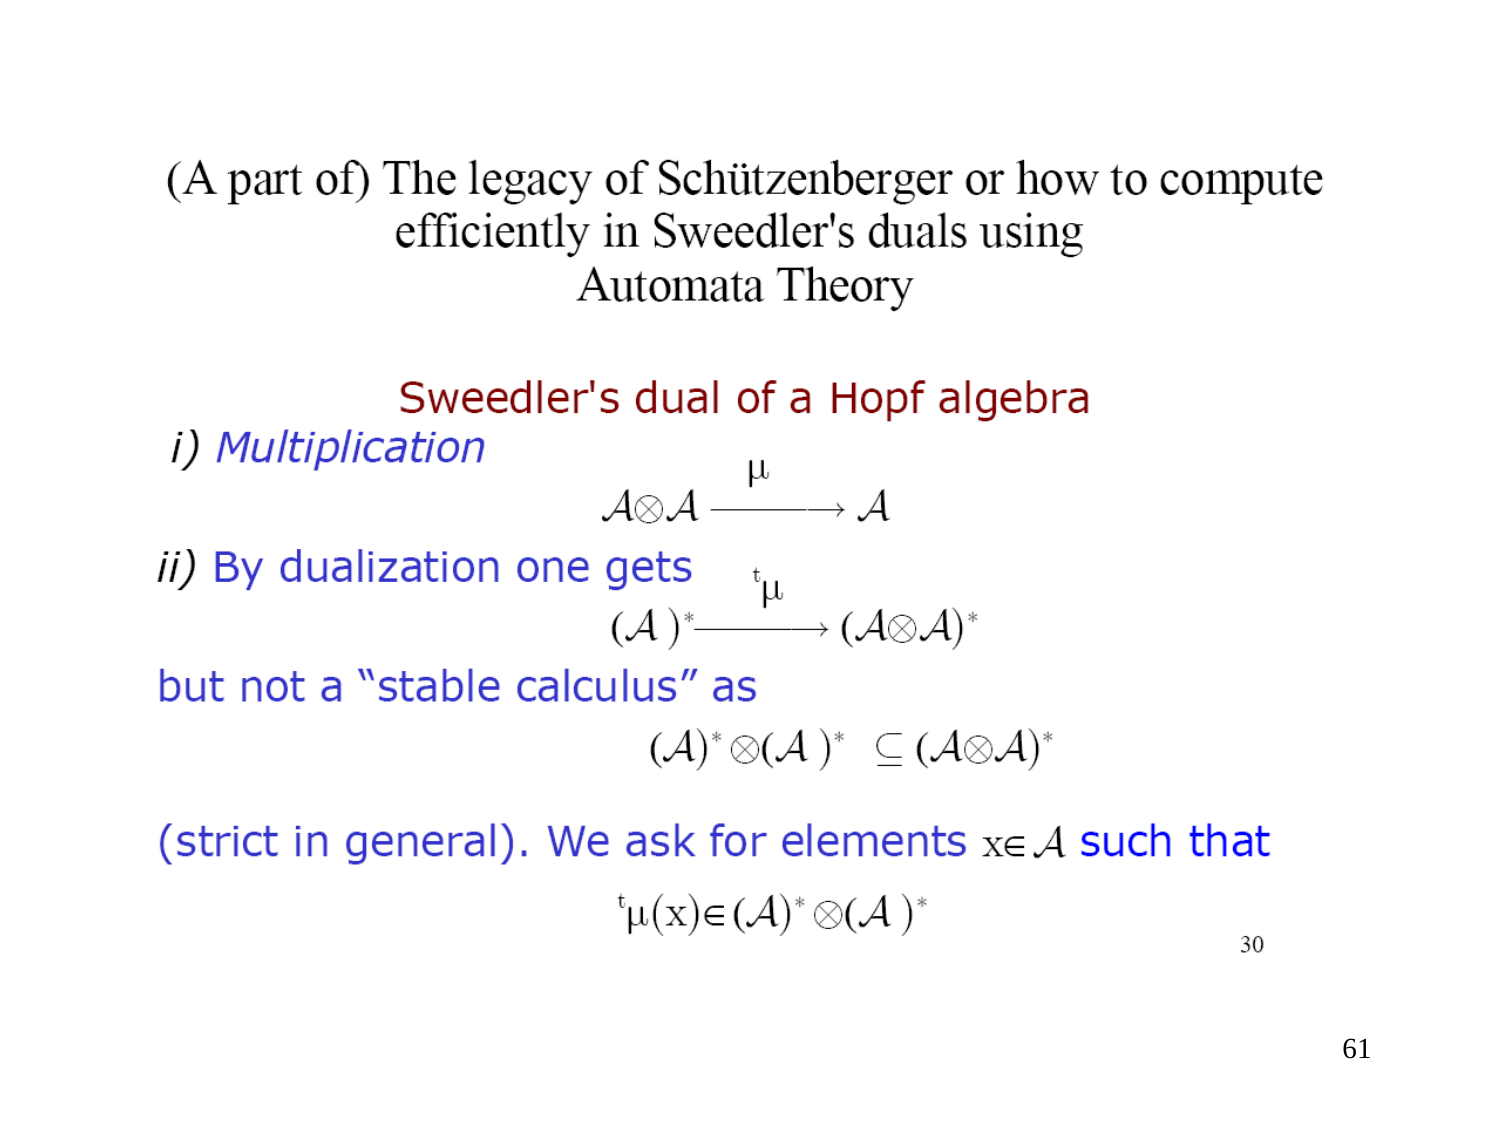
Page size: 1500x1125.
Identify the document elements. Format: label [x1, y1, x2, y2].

picture [153, 126, 1355, 970]
